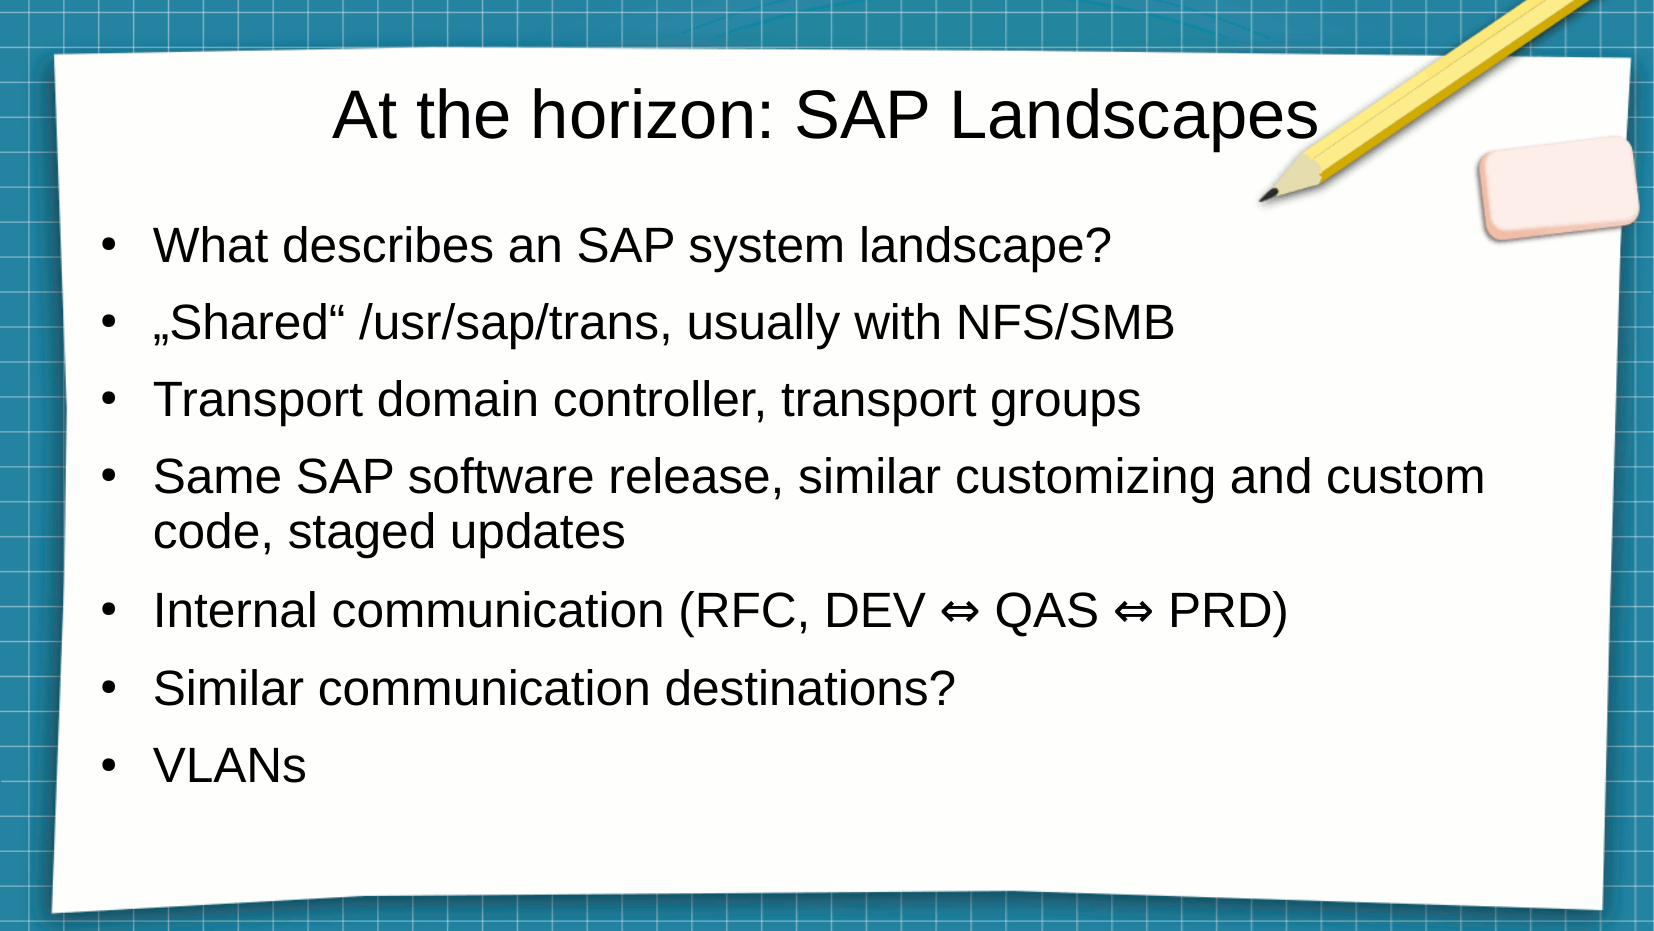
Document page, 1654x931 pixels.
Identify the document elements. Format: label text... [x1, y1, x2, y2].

title At the horizon: SAP Landscapes [82, 37, 1571, 193]
list What describes an SAP system landscape? „Shared“ /usr/sap/trans, usually with NFS/SMB Transport domain controller, transport groups Same SAP software release, similar customizing and custom code, staged updates Internal communication (RFC, DEV ⇔ QAS ⇔ PRD) Similar communication destinations? VLANs [82, 217, 1571, 798]
picture [0, 0, 1654, 931]
